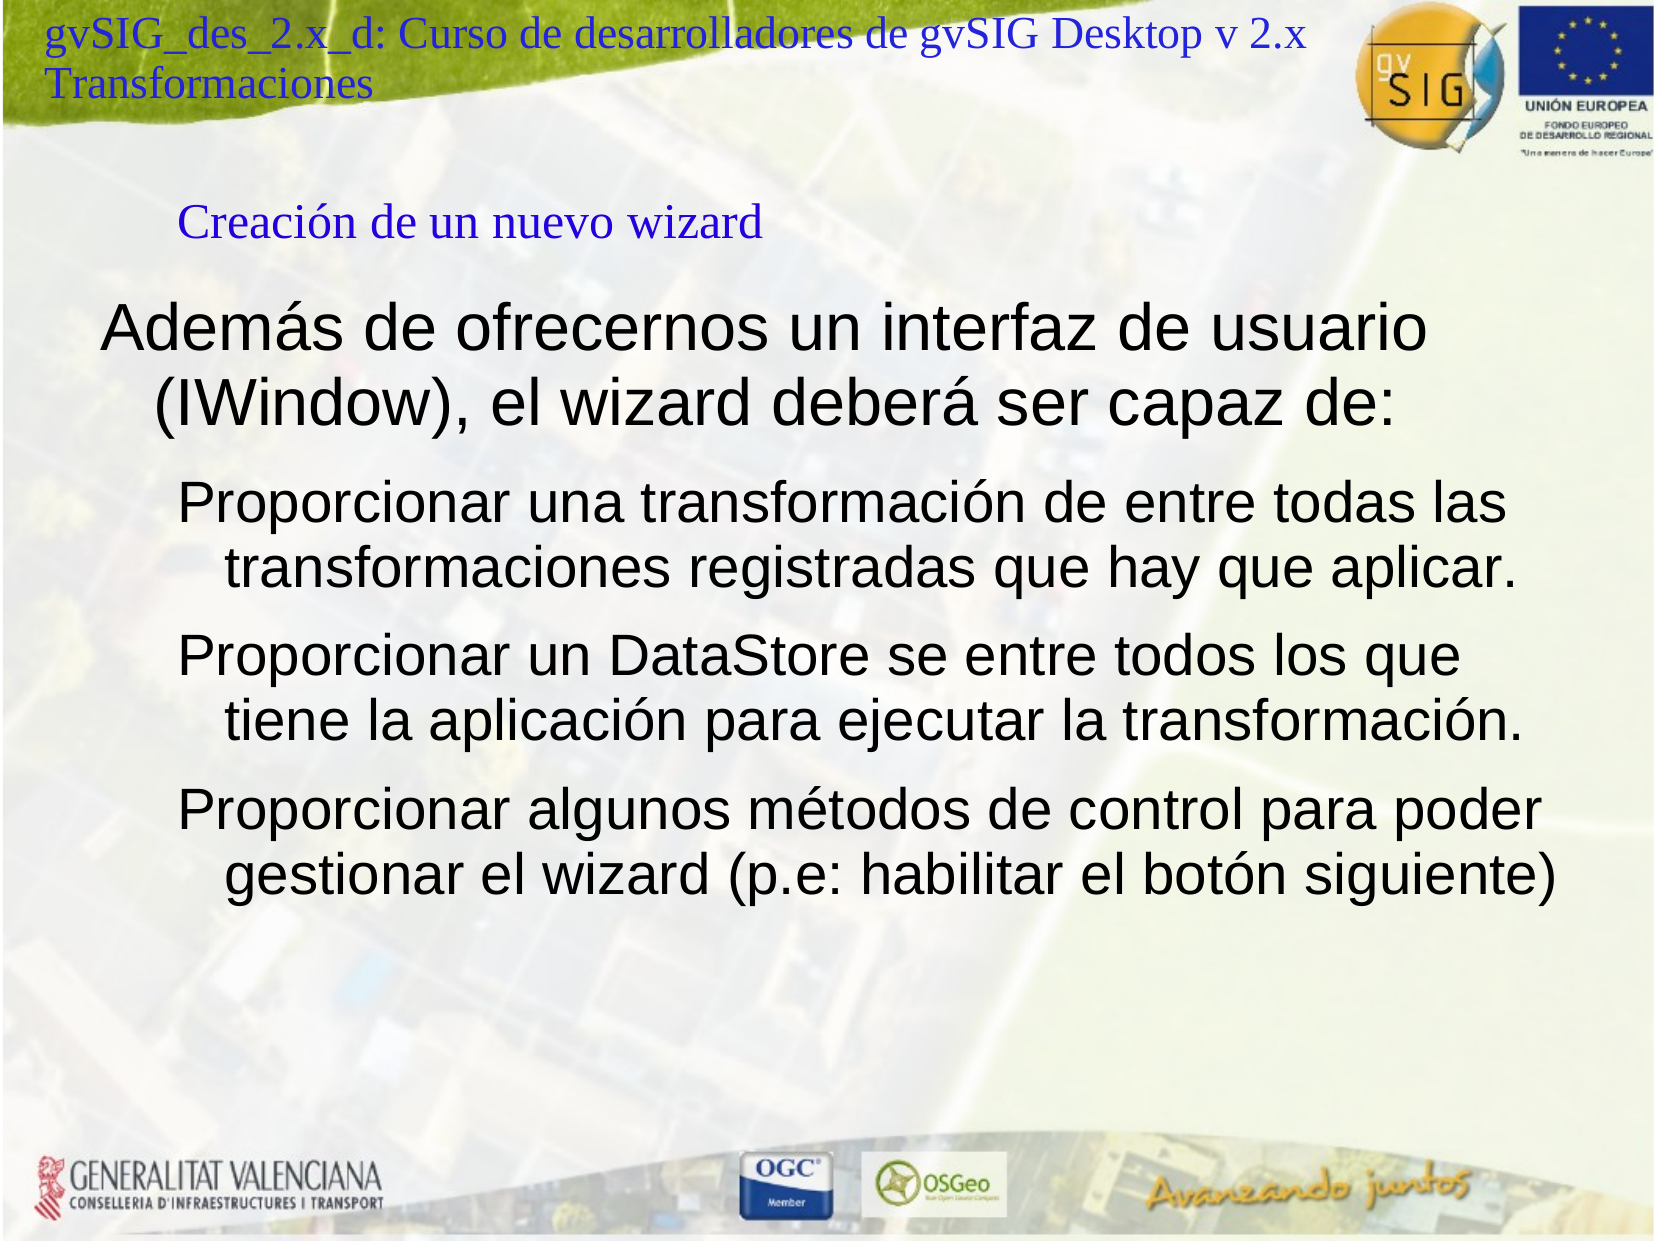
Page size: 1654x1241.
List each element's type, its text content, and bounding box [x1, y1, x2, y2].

title Creación de un nuevo wizard [177, 95, 1329, 290]
picture [2, 0, 1654, 1241]
list Además de ofrecernos un interfaz de usuario (IWindow), el wizard deberá ser capaz de: Proporcionar una transformación de entre todas las transformaciones registradas que hay que aplicar. Proporcionar un DataStore se entre todos los que tiene la aplicación para ejecutar la transformación. Proporcionar algunos métodos de control para poder gestionar el wizard (p.e: habilitar el botón siguiente) [82, 290, 1571, 972]
